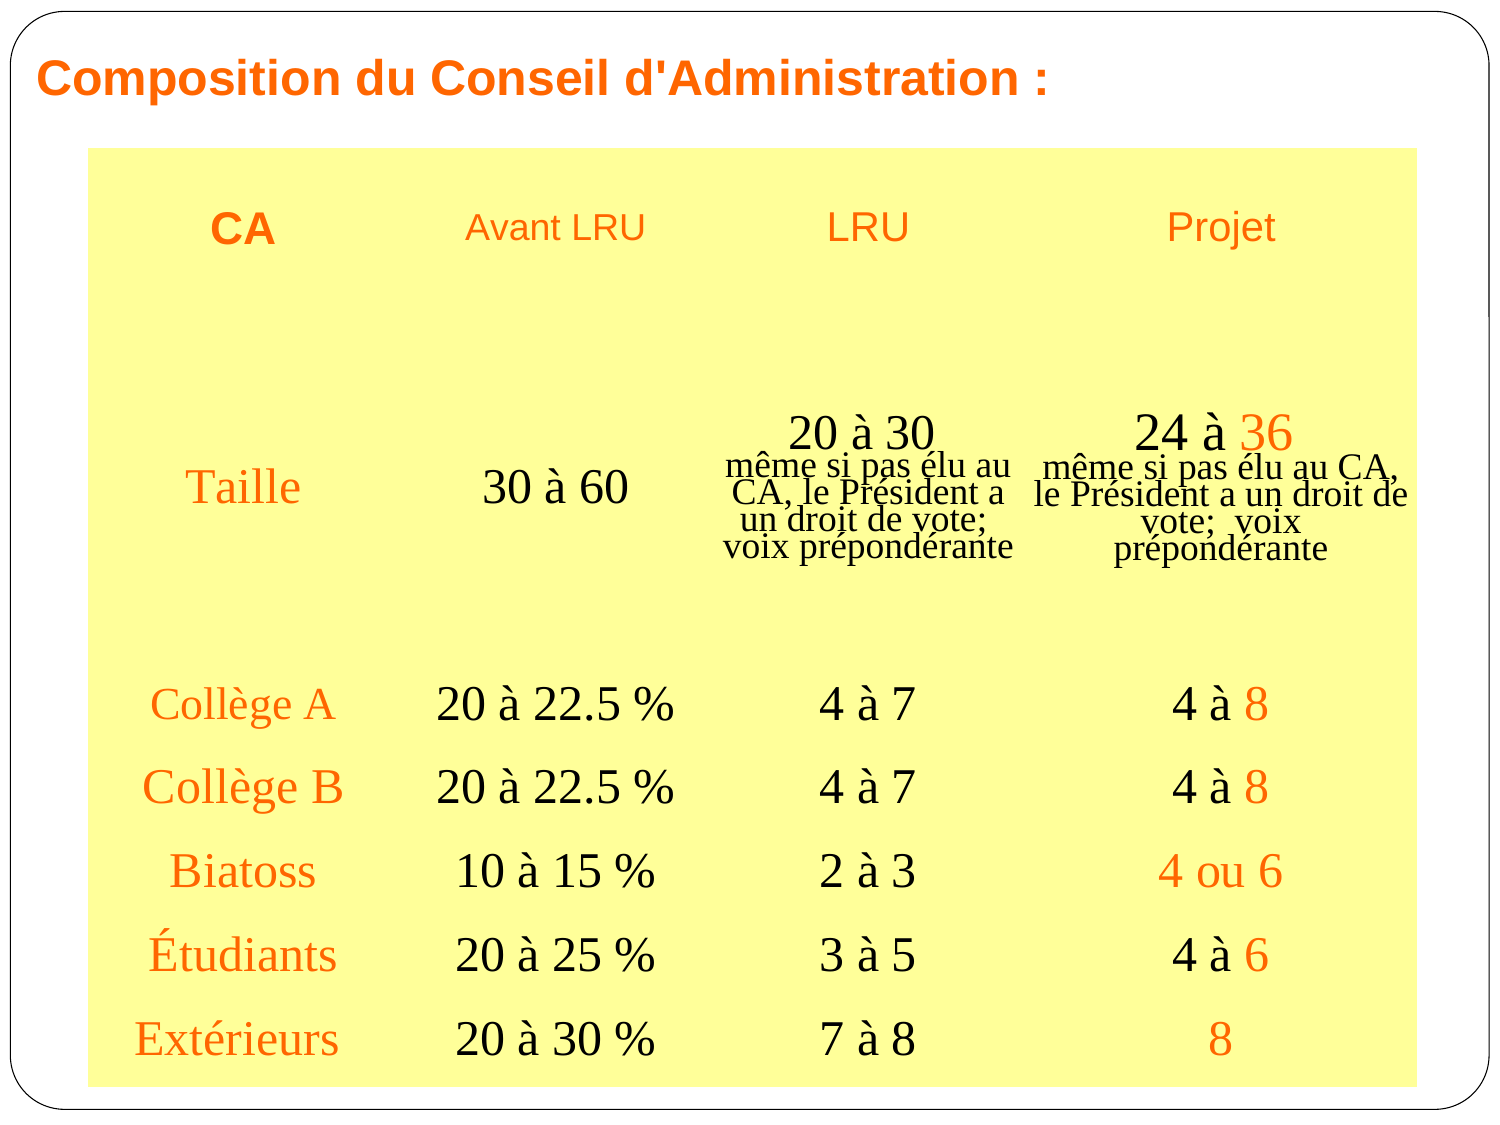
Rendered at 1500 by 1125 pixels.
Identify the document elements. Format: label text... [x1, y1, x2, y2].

table_header Projet [1025, 148, 1417, 317]
table_cell 4 ou 6 [1025, 835, 1417, 919]
table_cell Collège B [88, 751, 400, 835]
table_cell 4 à 8 [1025, 668, 1417, 751]
table_cell 20 à 30 même si pas élu au CA, le Président a un droit de vote; voix prépondérante [712, 317, 1025, 668]
table_cell Taille [88, 317, 400, 668]
table_cell 10 à 15 % [400, 835, 712, 919]
table_header Avant LRU [400, 148, 712, 317]
table_cell 4 à 7 [712, 668, 1025, 751]
table_cell 20 à 22.5 % [400, 751, 712, 835]
table_cell 2 à 3 [712, 835, 1025, 919]
table_cell 8 [1025, 1003, 1417, 1087]
table_cell Extérieurs [88, 1003, 400, 1087]
table_header LRU [712, 148, 1025, 317]
table_header CA [88, 148, 400, 317]
table_cell Étudiants [88, 919, 400, 1003]
table_cell 4 à 6 [1025, 919, 1417, 1003]
table_cell Collège A [88, 668, 400, 751]
table_cell 20 à 25 % [400, 919, 712, 1003]
table_cell 4 à 8 [1025, 751, 1417, 835]
table_cell 30 à 60 [400, 317, 712, 668]
table_cell 20 à 22.5 % [400, 668, 712, 751]
table_cell 24 à 36 même si pas élu au CA, le Président a un droit de vote; voix prépondérante [1025, 317, 1417, 668]
table_cell Biatoss [88, 835, 400, 919]
table_cell 3 à 5 [712, 919, 1025, 1003]
table_cell 4 à 7 [712, 751, 1025, 835]
table_cell 7 à 8 [712, 1003, 1025, 1087]
table_cell 20 à 30 % [400, 1003, 712, 1087]
text_box Composition du Conseil d'Administration : [21, 37, 1067, 113]
